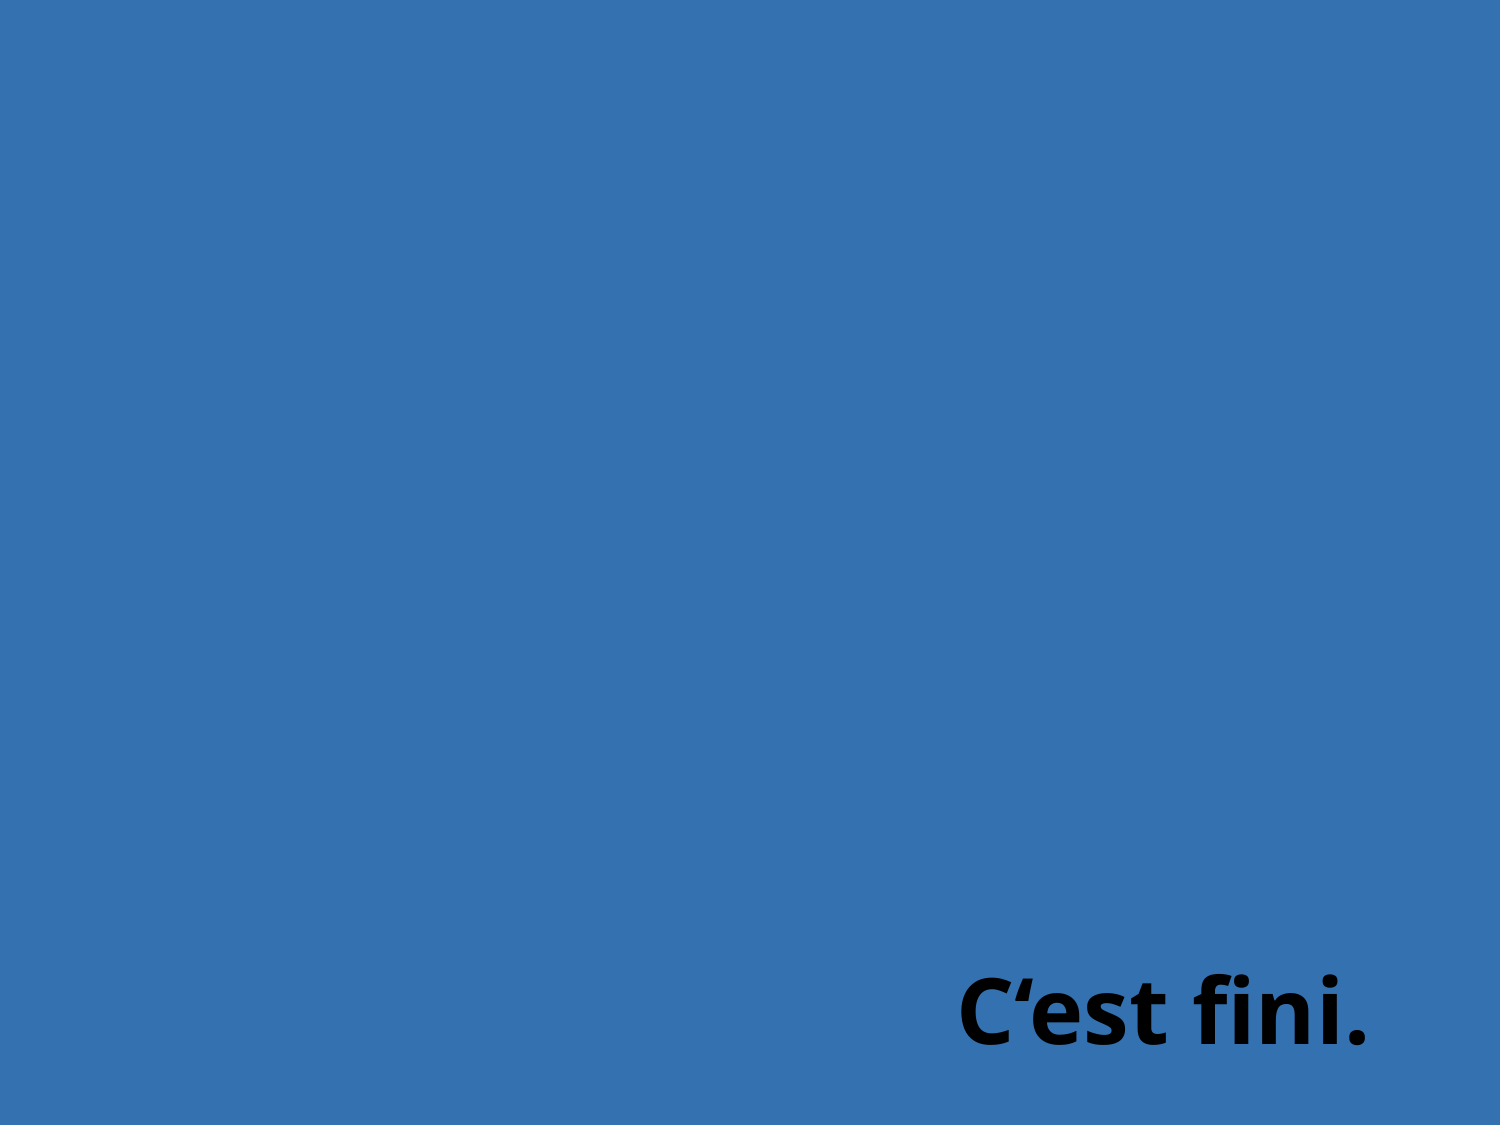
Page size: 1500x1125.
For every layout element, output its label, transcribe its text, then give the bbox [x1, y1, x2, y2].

text_box C‘est fini. [843, 914, 1484, 1102]
